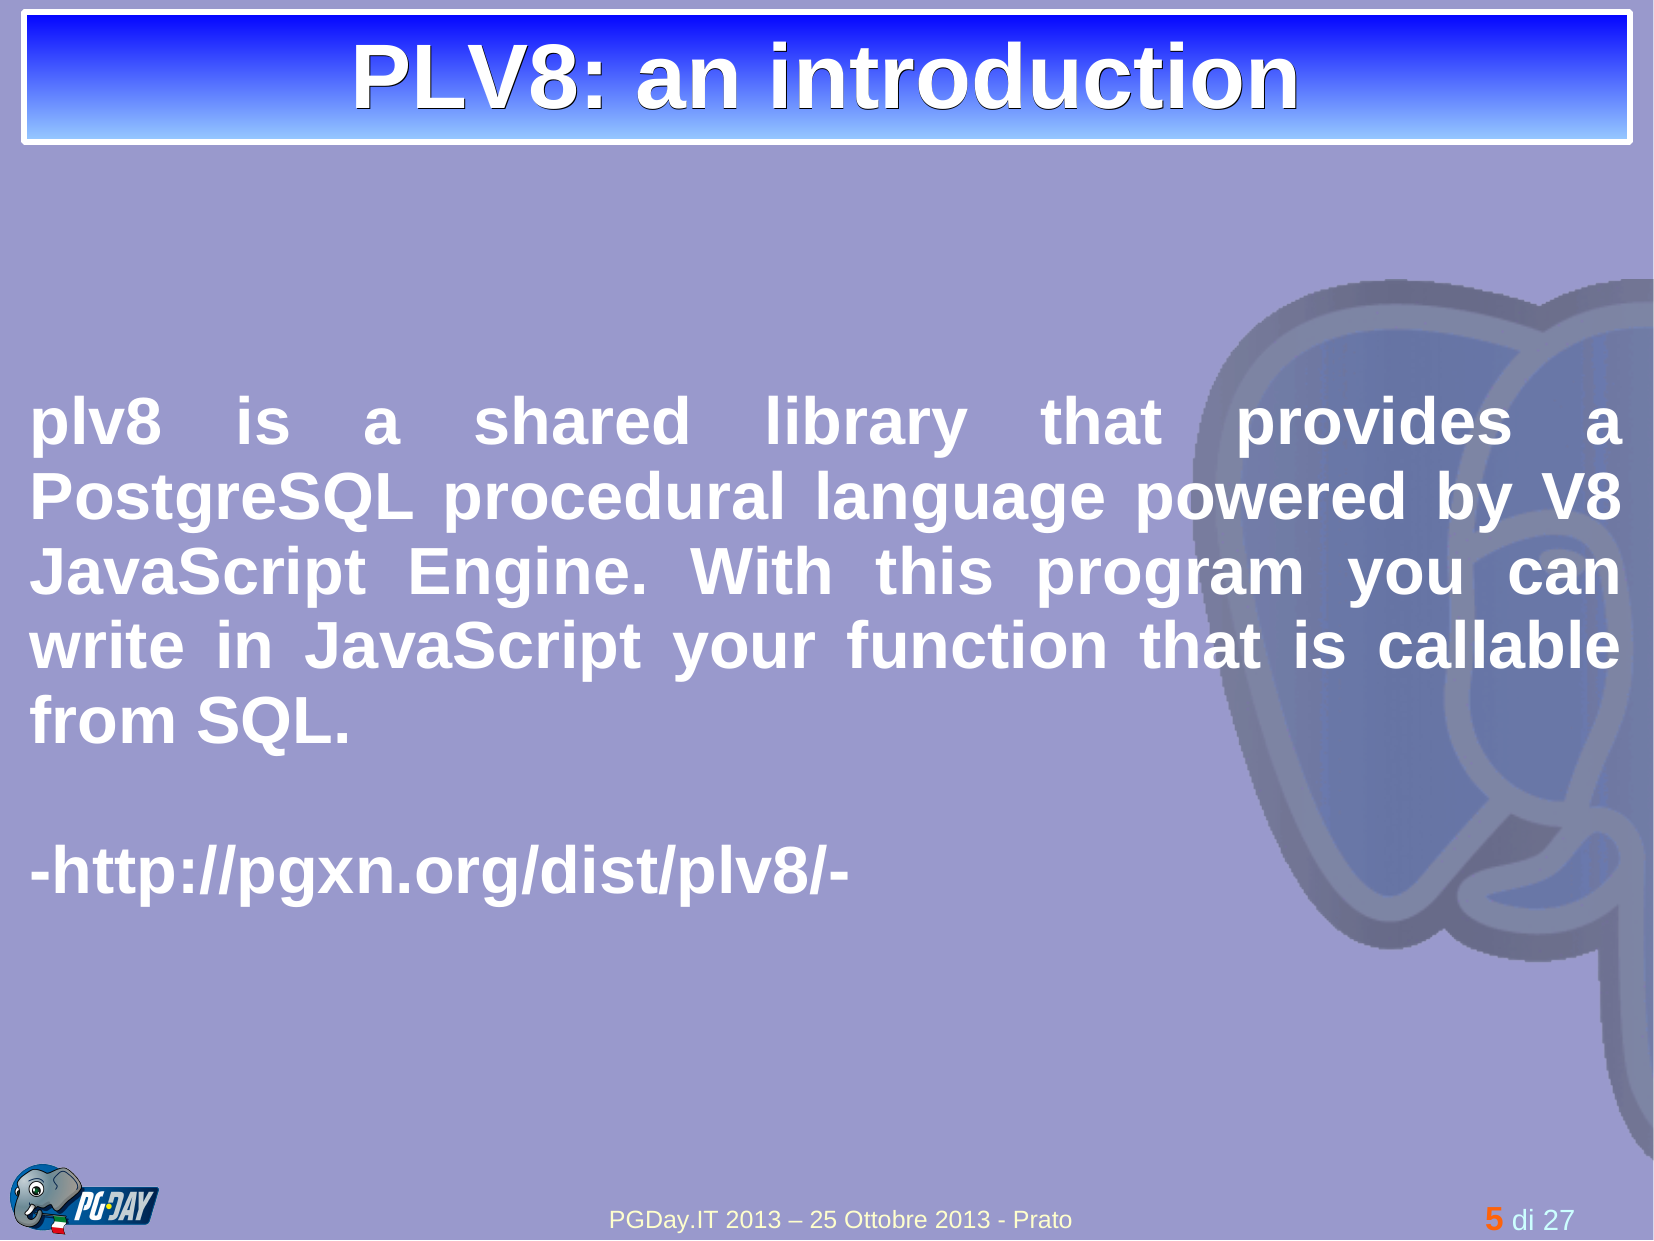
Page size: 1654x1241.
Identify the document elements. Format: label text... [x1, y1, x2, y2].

subtitle plv8 is a shared library that provides a PostgreSQL procedural language powered by V8 JavaScript Engine. With this program you can write in JavaScript your function that is callable from SQL. -http://pgxn.org/dist/plv8/- [29, 214, 1625, 1152]
picture [9, 1163, 160, 1236]
picture [1191, 279, 1654, 1182]
title PLV8: an introduction [23, 11, 1630, 142]
